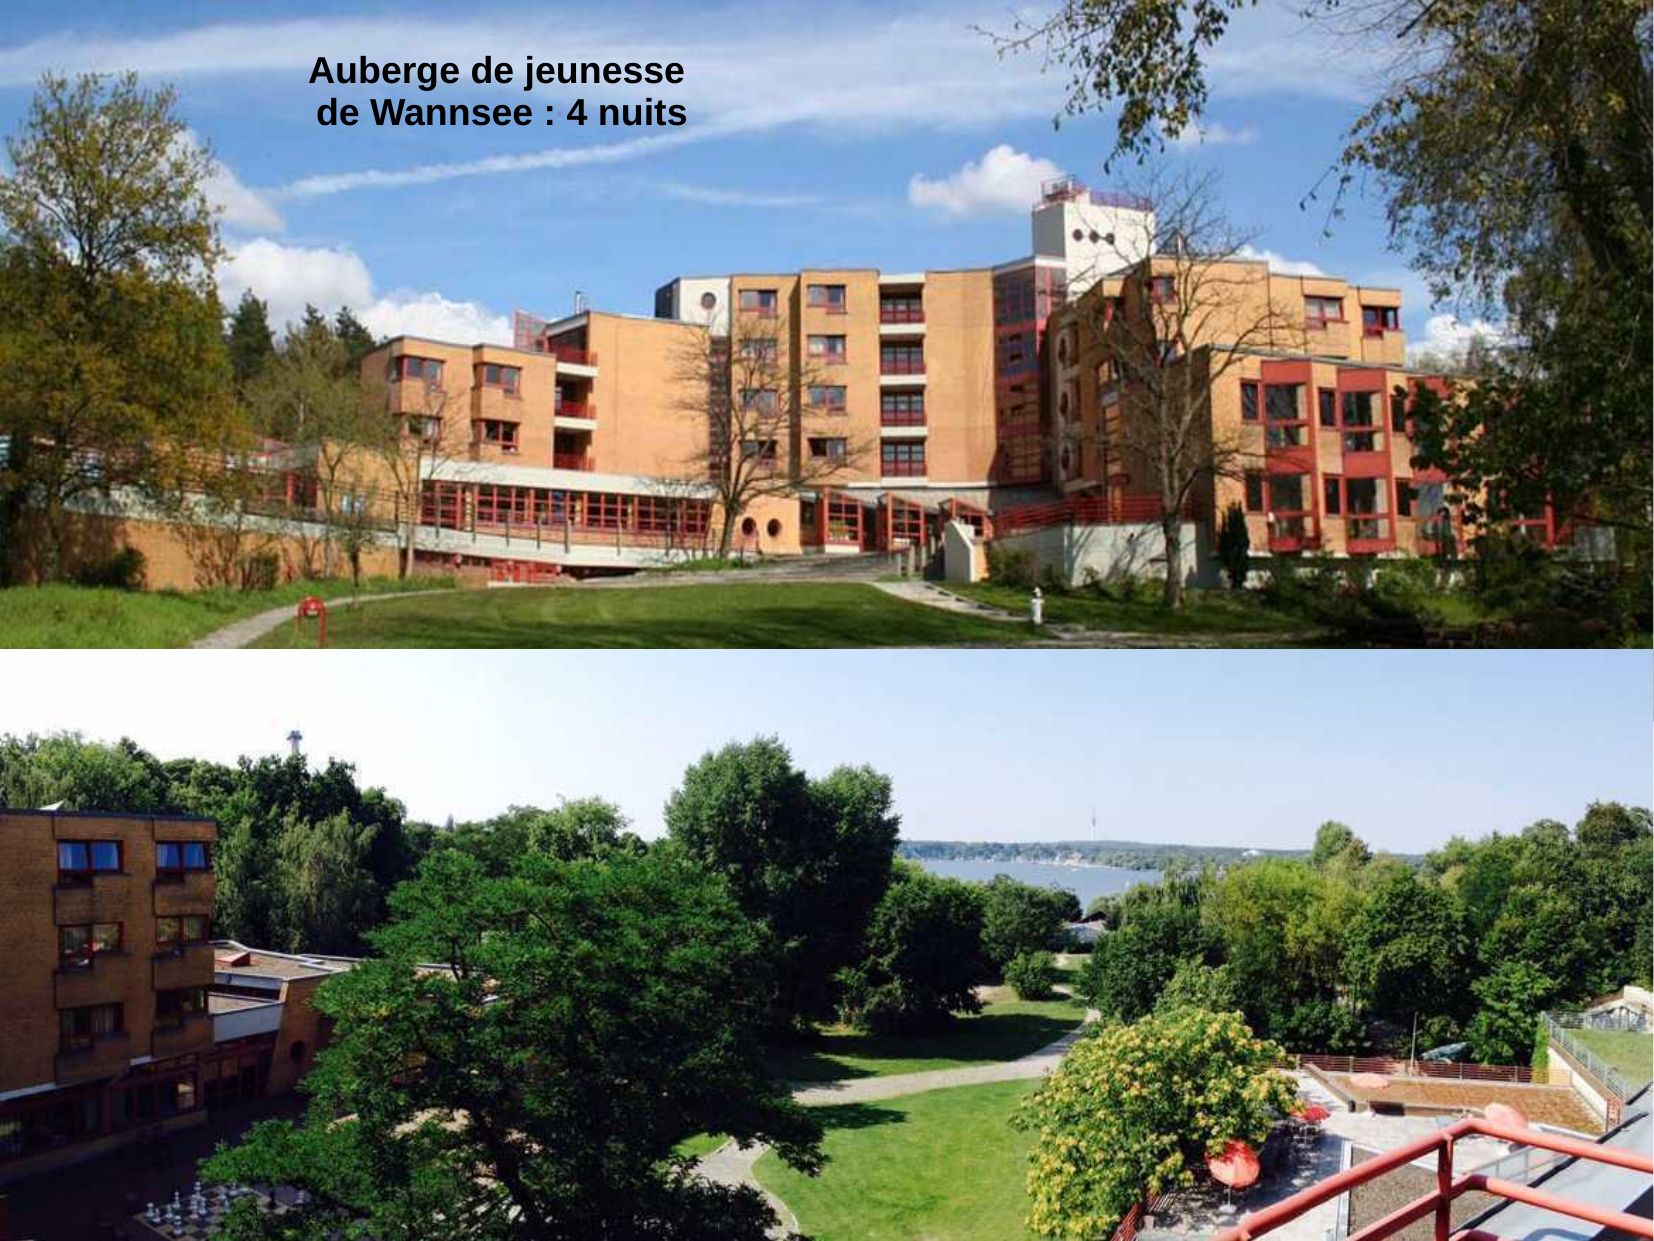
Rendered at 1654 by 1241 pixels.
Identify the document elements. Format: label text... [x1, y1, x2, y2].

picture [0, 0, 1654, 1241]
text_box Auberge de jeunesse de Wannsee : 4 nuits [0, 0, 1004, 188]
